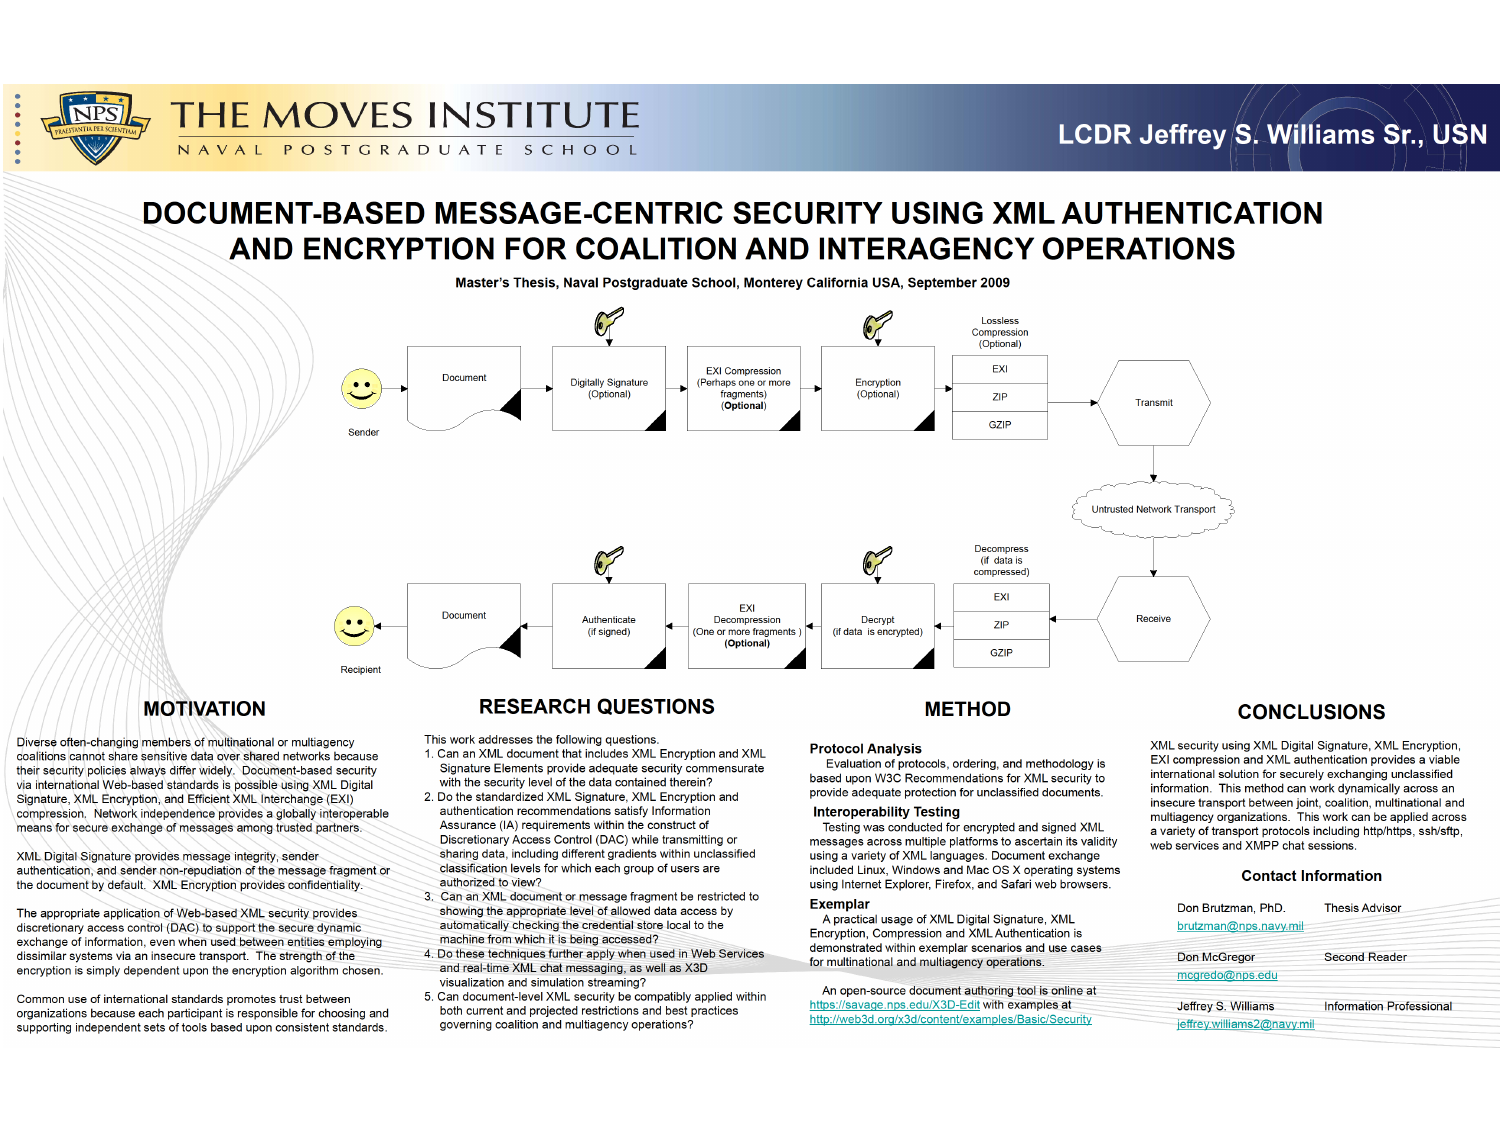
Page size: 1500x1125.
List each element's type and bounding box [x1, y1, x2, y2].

picture [3, 84, 1500, 1048]
